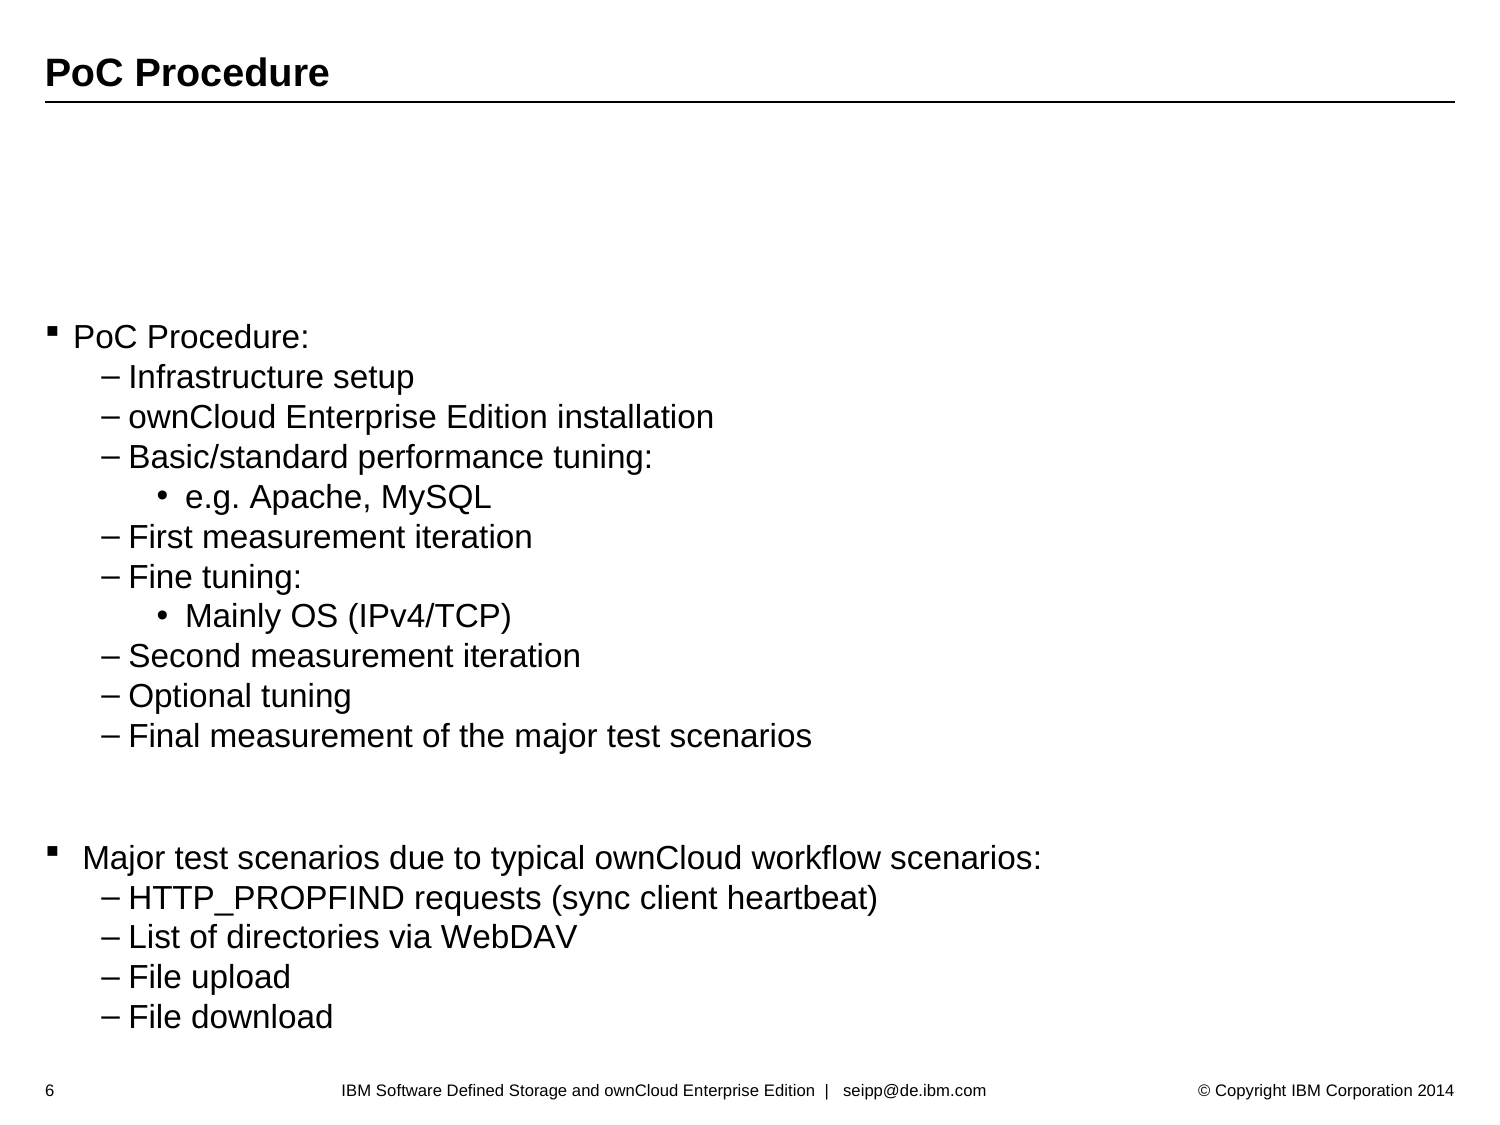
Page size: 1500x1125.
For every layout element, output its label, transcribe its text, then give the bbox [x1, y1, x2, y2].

title PoC Procedure [29, 44, 1455, 99]
list PoC Procedure: Infrastructure setup ownCloud Enterprise Edition installation Basic/standard performance tuning: e.g. Apache, MySQL First measurement iteration Fine tuning: Mainly OS (IPv4/TCP) Second measurement iteration Optional tuning Final measurement of the major test scenarios Major test scenarios due to typical ownCloud workflow scenarios: HTTP_PROPFIND requests (sync client heartbeat) List of directories via WebDAV File upload File download [29, 307, 1455, 1044]
